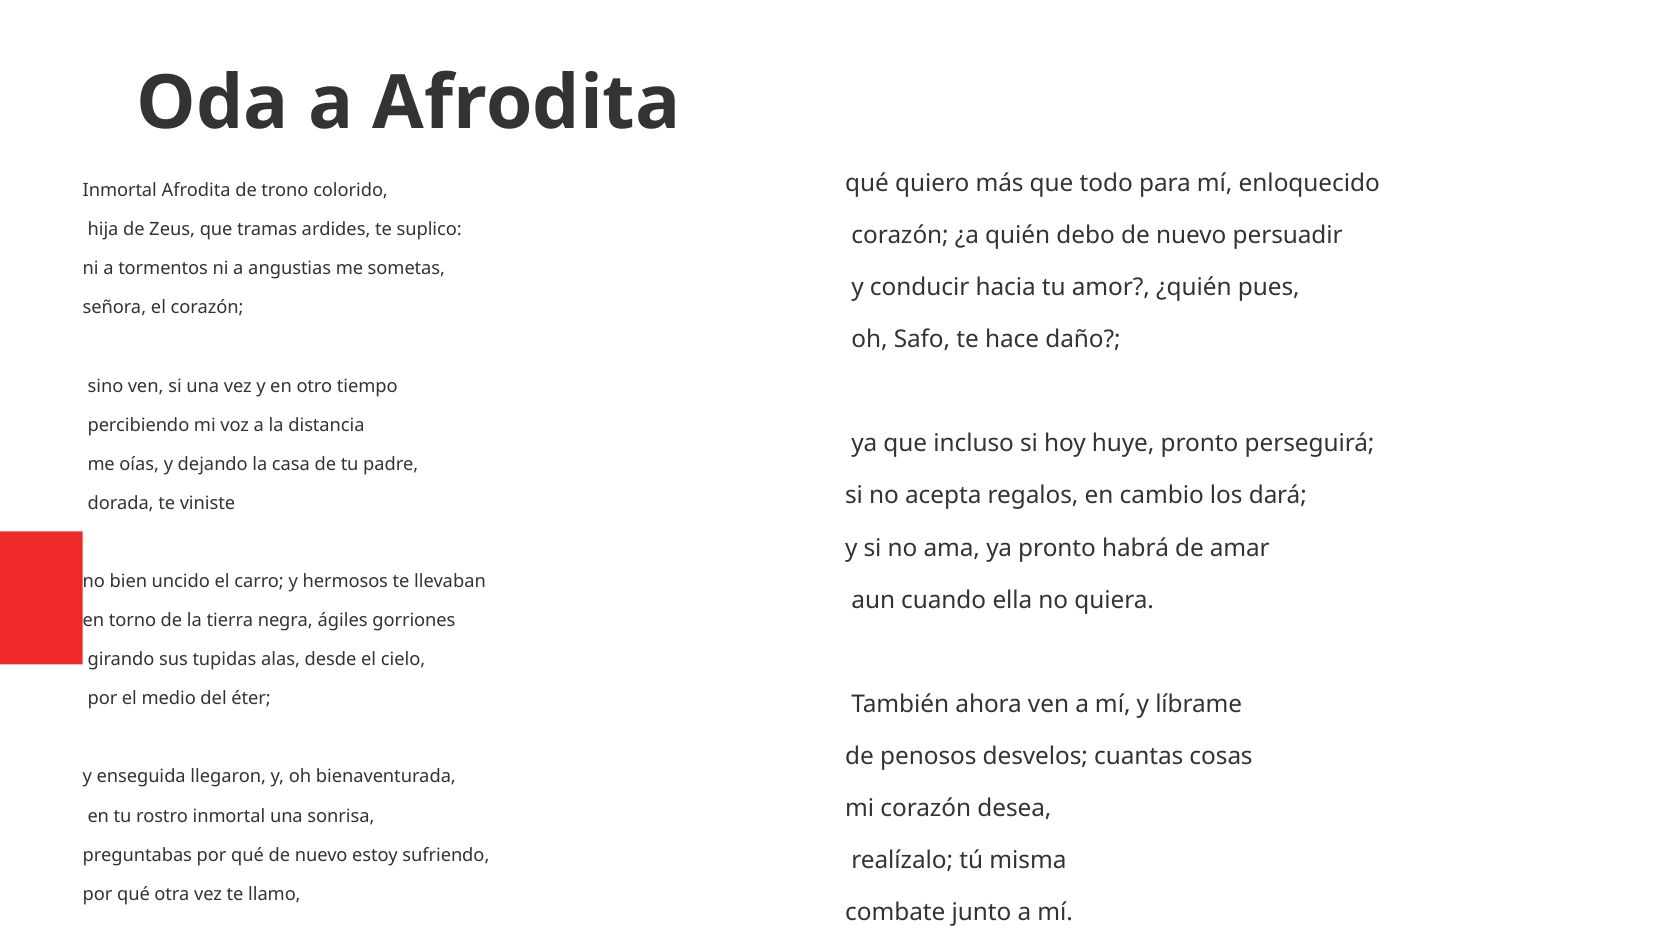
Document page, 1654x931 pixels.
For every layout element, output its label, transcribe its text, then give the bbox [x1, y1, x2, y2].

list Inmortal Afrodita de trono colorido, hija de Zeus, que tramas ardides, te suplico: ni a tormentos ni a angustias me sometas, señora, el corazón; sino ven, si una vez y en otro tiempo percibiendo mi voz a la distancia me oías, y dejando la casa de tu padre, dorada, te viniste no bien uncido el carro; y hermosos te llevaban en torno de la tierra negra, ágiles gorriones girando sus tupidas alas, desde el cielo, por el medio del éter; y enseguida llegaron, y, oh bienaventurada, en tu rostro inmortal una sonrisa, preguntabas por qué de nuevo estoy sufriendo, por qué otra vez te llamo, [82, 177, 809, 922]
title Oda a Afrodita [0, 29, 1489, 170]
list qué quiero más que todo para mí, enloquecido corazón; ¿a quién debo de nuevo persuadir y conducir hacia tu amor?, ¿quién pues, oh, Safo, te hace daño?; ya que incluso si hoy huye, pronto perseguirá; si no acepta regalos, en cambio los dará; y si no ama, ya pronto habrá de amar aun cuando ella no quiera. También ahora ven a mí, y líbrame de penosos desvelos; cuantas cosas mi corazón desea, realízalo; tú misma combate junto a mí. [845, 165, 1572, 931]
